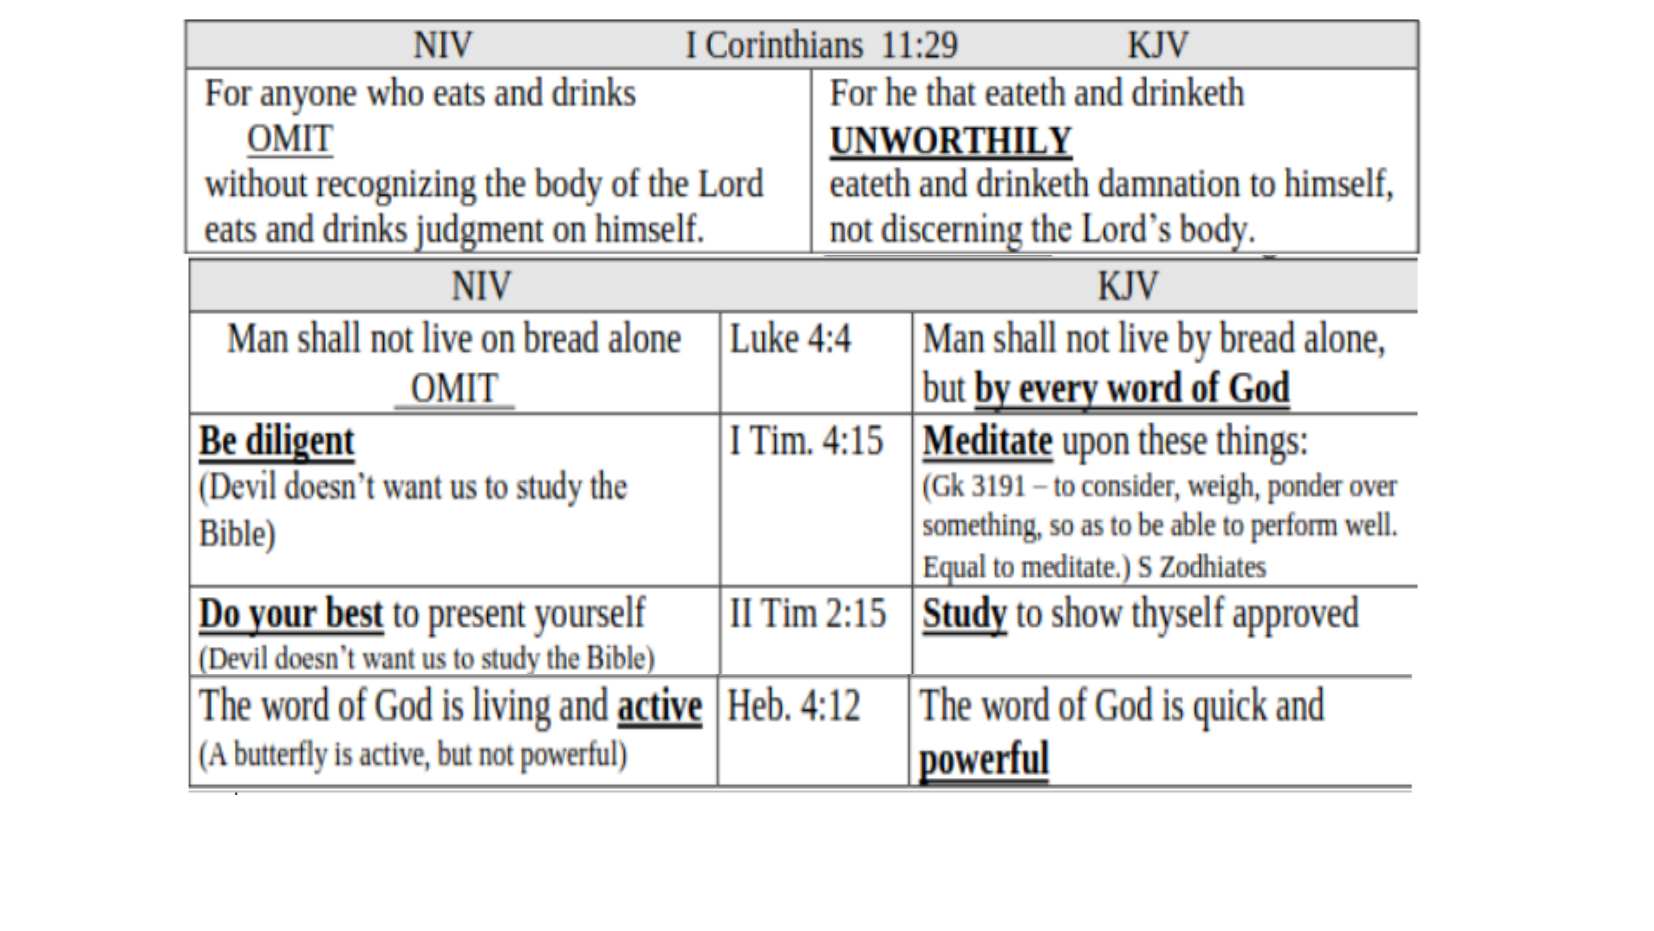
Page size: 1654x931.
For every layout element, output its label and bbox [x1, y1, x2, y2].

picture [177, 18, 1426, 795]
